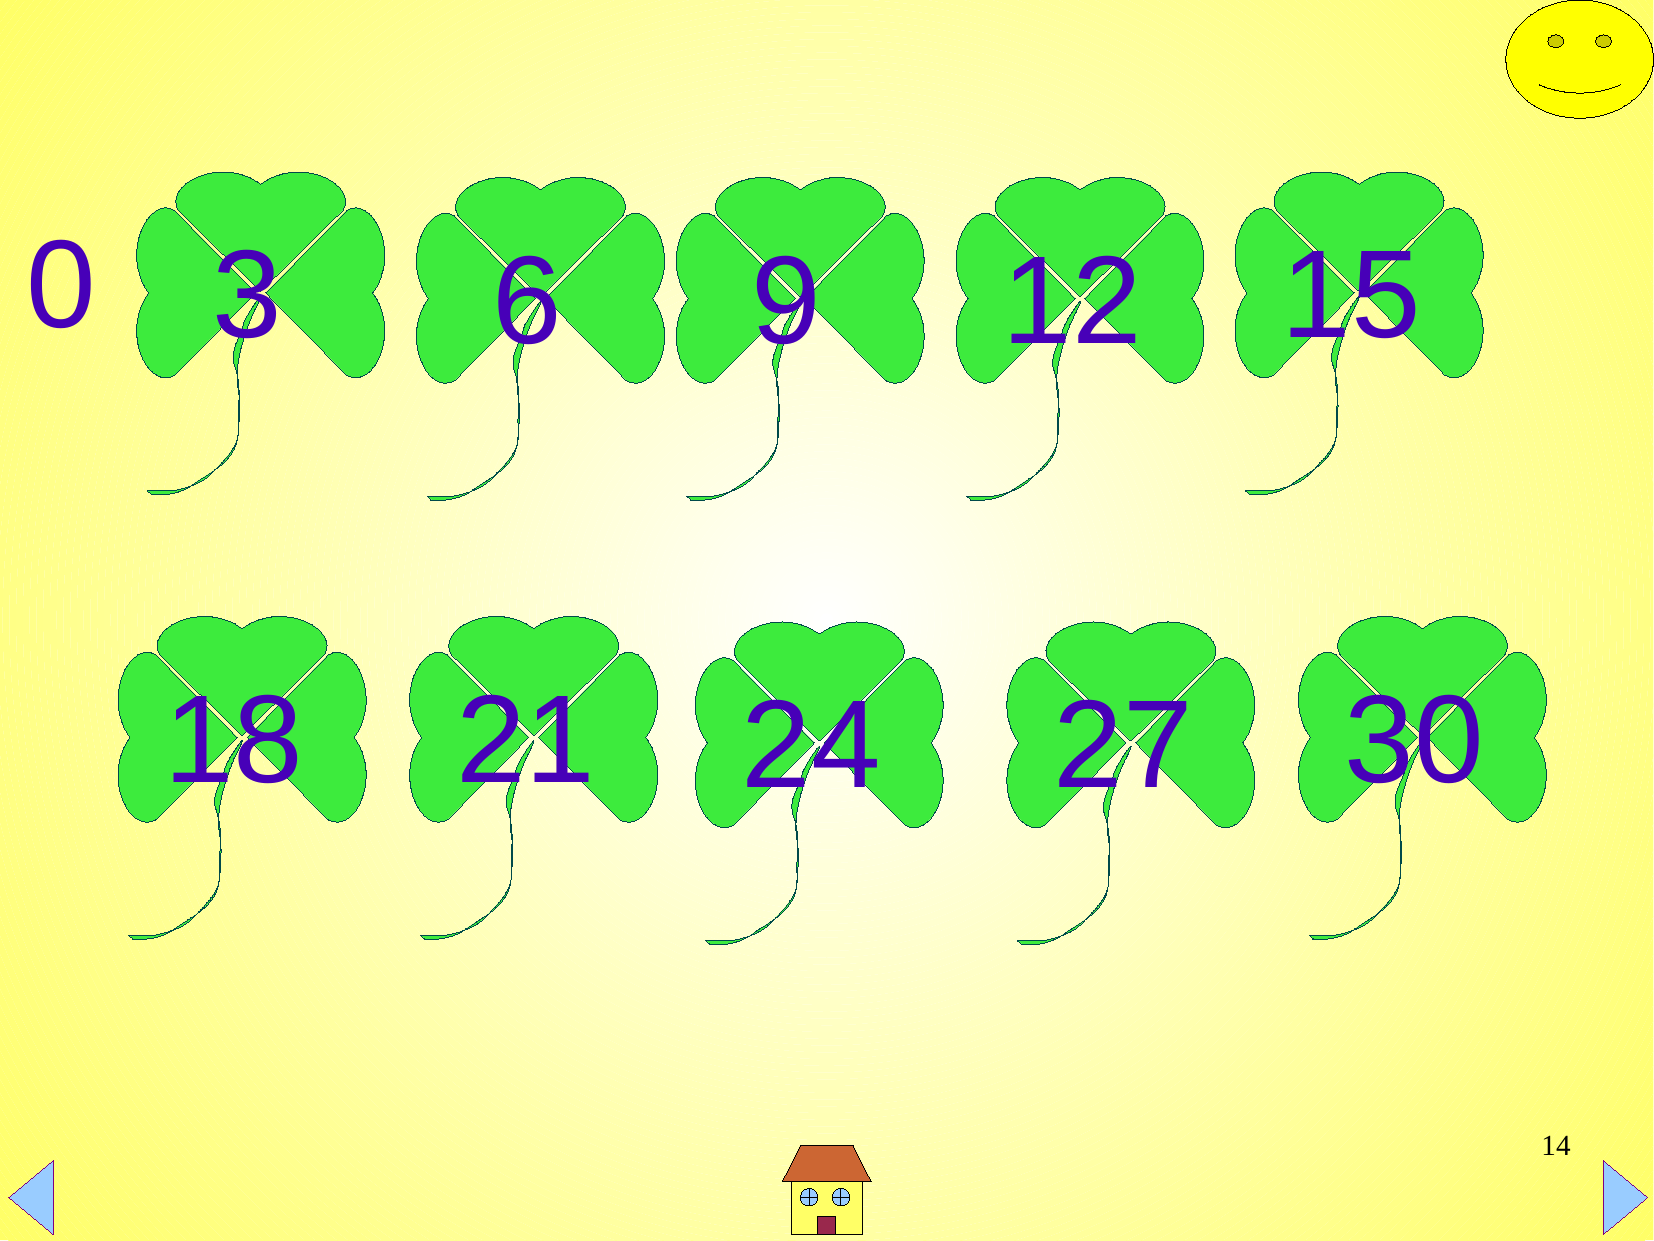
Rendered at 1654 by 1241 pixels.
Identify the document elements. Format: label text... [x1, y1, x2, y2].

text_box [1159, 213, 1204, 383]
text_box [128, 859, 221, 940]
text_box [8, 1160, 54, 1235]
text_box [613, 652, 658, 822]
text_box [1438, 207, 1484, 378]
text_box [427, 420, 520, 501]
text_box [1045, 621, 1255, 827]
text_box [956, 213, 1001, 384]
text_box [416, 213, 477, 384]
text_box [118, 652, 163, 823]
text_box 24 [727, 667, 918, 864]
text_box [898, 657, 944, 828]
text_box 3 [197, 217, 322, 414]
text_box [448, 616, 619, 661]
text_box [322, 652, 367, 822]
text_box 18 [149, 661, 341, 859]
text_box [1274, 172, 1445, 217]
text_box [1502, 652, 1547, 822]
text_box [1298, 652, 1343, 823]
text_box 30 [1330, 661, 1521, 859]
text_box [686, 420, 780, 501]
text_box [175, 172, 346, 231]
text_box [1603, 1160, 1648, 1235]
text_box [409, 652, 454, 823]
text_box [861, 213, 925, 384]
text_box [715, 177, 886, 237]
text_box [676, 213, 737, 384]
text_box [966, 420, 1059, 501]
text_box [602, 213, 665, 384]
text_box 27 [1038, 667, 1230, 864]
text_box [1017, 864, 1110, 945]
text_box 21 [441, 661, 632, 859]
text_box [705, 864, 799, 945]
text_box [322, 207, 385, 378]
text_box [1505, 0, 1654, 119]
text_box [157, 616, 328, 661]
text_box [1245, 414, 1338, 495]
text_box 15 [1266, 217, 1458, 414]
text_box [695, 657, 741, 828]
text_box [1235, 207, 1280, 378]
text_box [995, 177, 1166, 222]
text_box [455, 177, 626, 237]
text_box [1309, 859, 1402, 940]
text_box [147, 414, 240, 495]
text_box 12 [987, 222, 1179, 420]
text_box 6 [477, 222, 602, 420]
text_box 9 [737, 222, 861, 420]
text_box [734, 621, 905, 667]
text_box [782, 1145, 872, 1235]
text_box [1006, 657, 1052, 828]
text_box 0 [11, 206, 130, 362]
text_box [136, 207, 197, 378]
text_box [420, 859, 513, 940]
text_box [1337, 616, 1508, 661]
